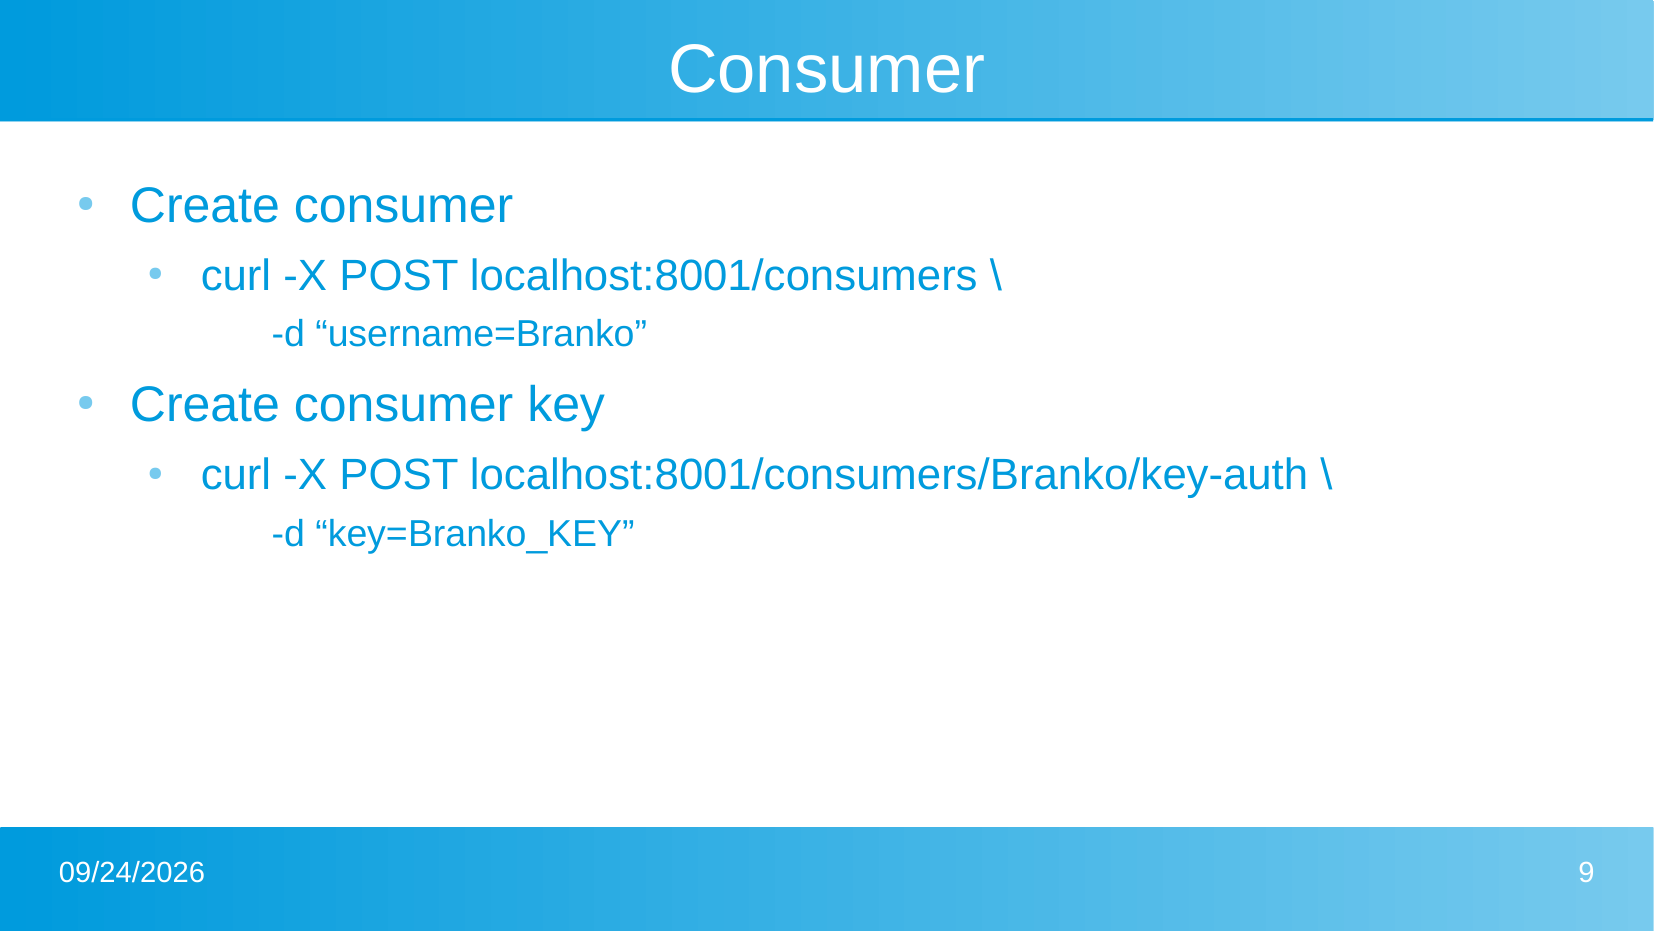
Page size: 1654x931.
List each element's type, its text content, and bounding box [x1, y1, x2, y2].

list Create consumer curl -X POST localhost:8001/consumers \ -d “username=Branko” Create consumer key curl -X POST localhost:8001/consumers/Branko/key-auth \ -d “key=Branko_KEY” [59, 177, 1595, 768]
title Consumer [59, 29, 1595, 108]
